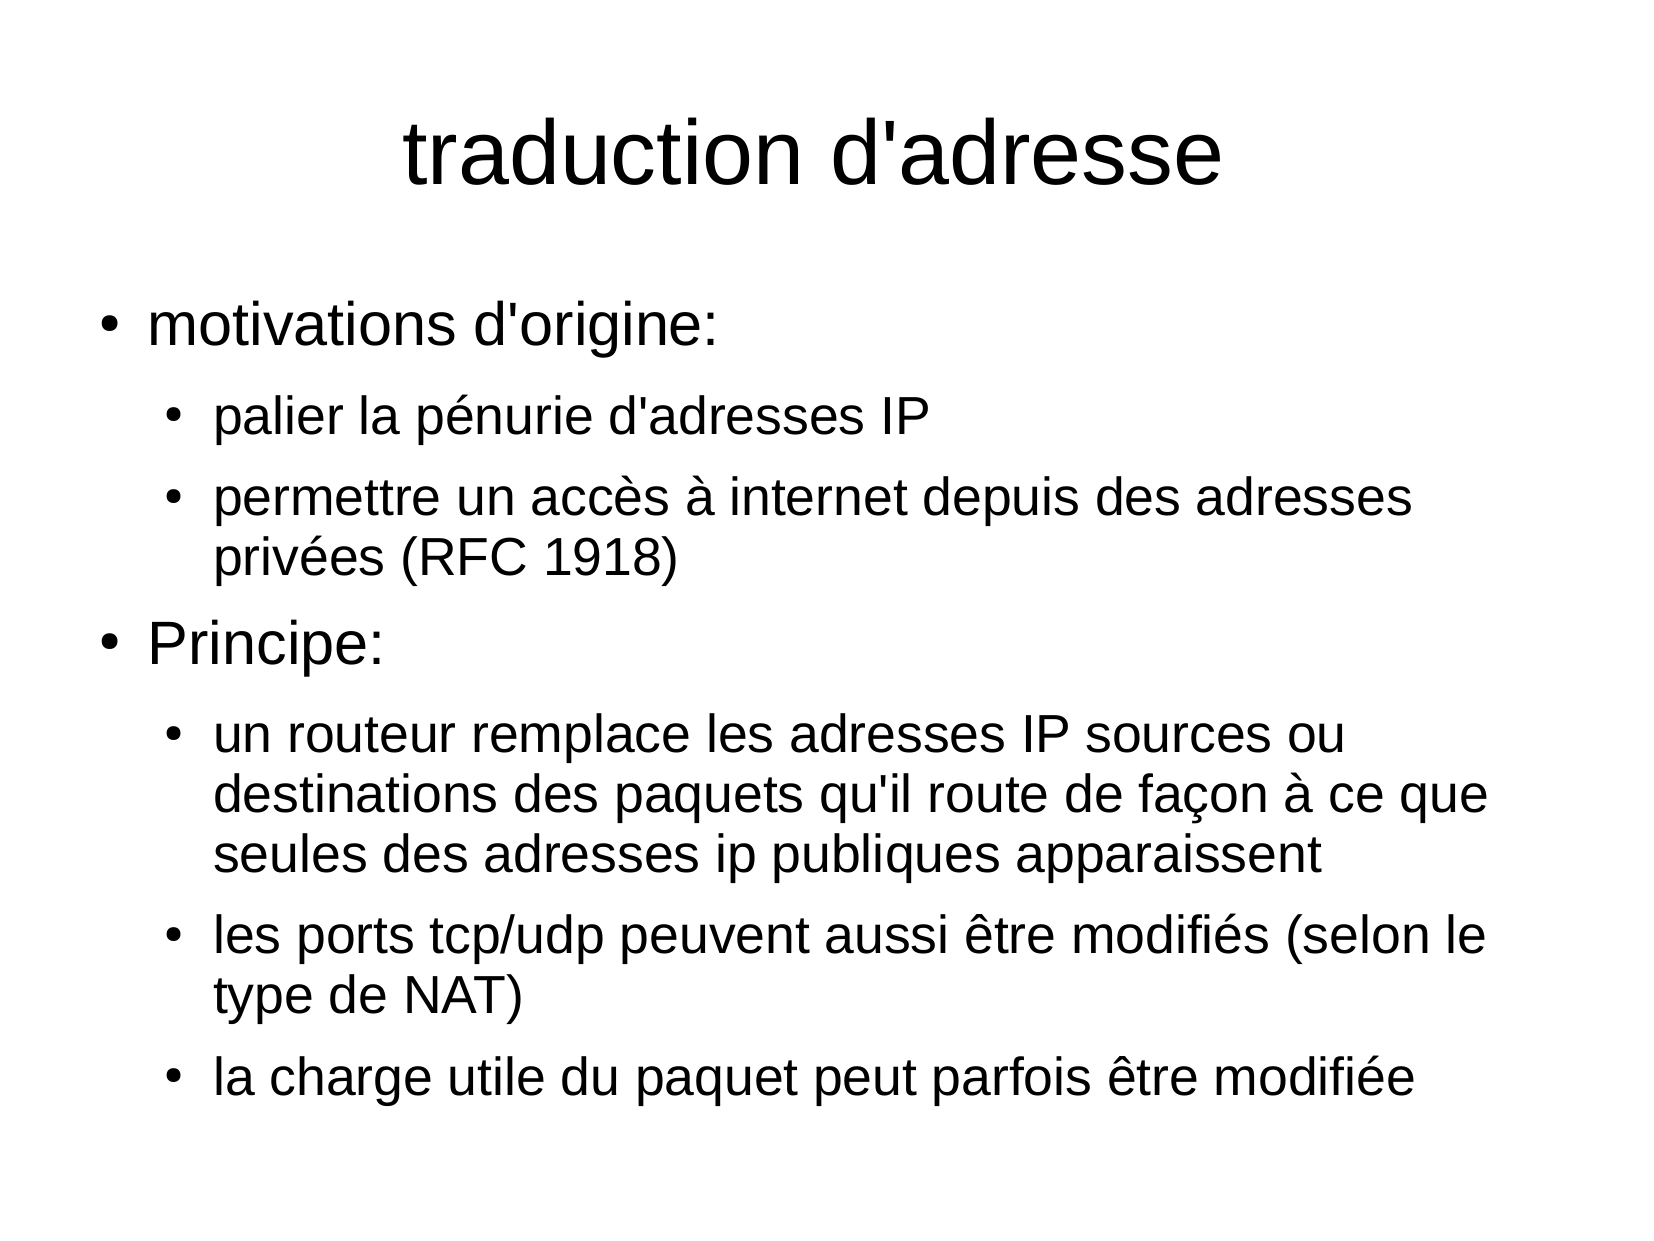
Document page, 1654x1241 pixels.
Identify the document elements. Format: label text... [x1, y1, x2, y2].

title traduction d'adresse [82, 49, 1571, 257]
list motivations d'origine: palier la pénurie d'adresses IP permettre un accès à internet depuis des adresses privées (RFC 1918) Principe: un routeur remplace les adresses IP sources ou destinations des paquets qu'il route de façon à ce que seules des adresses ip publiques apparaissent les ports tcp/udp peuvent aussi être modifiés (selon le type de NAT) la charge utile du paquet peut parfois être modifiée [82, 290, 1571, 1109]
